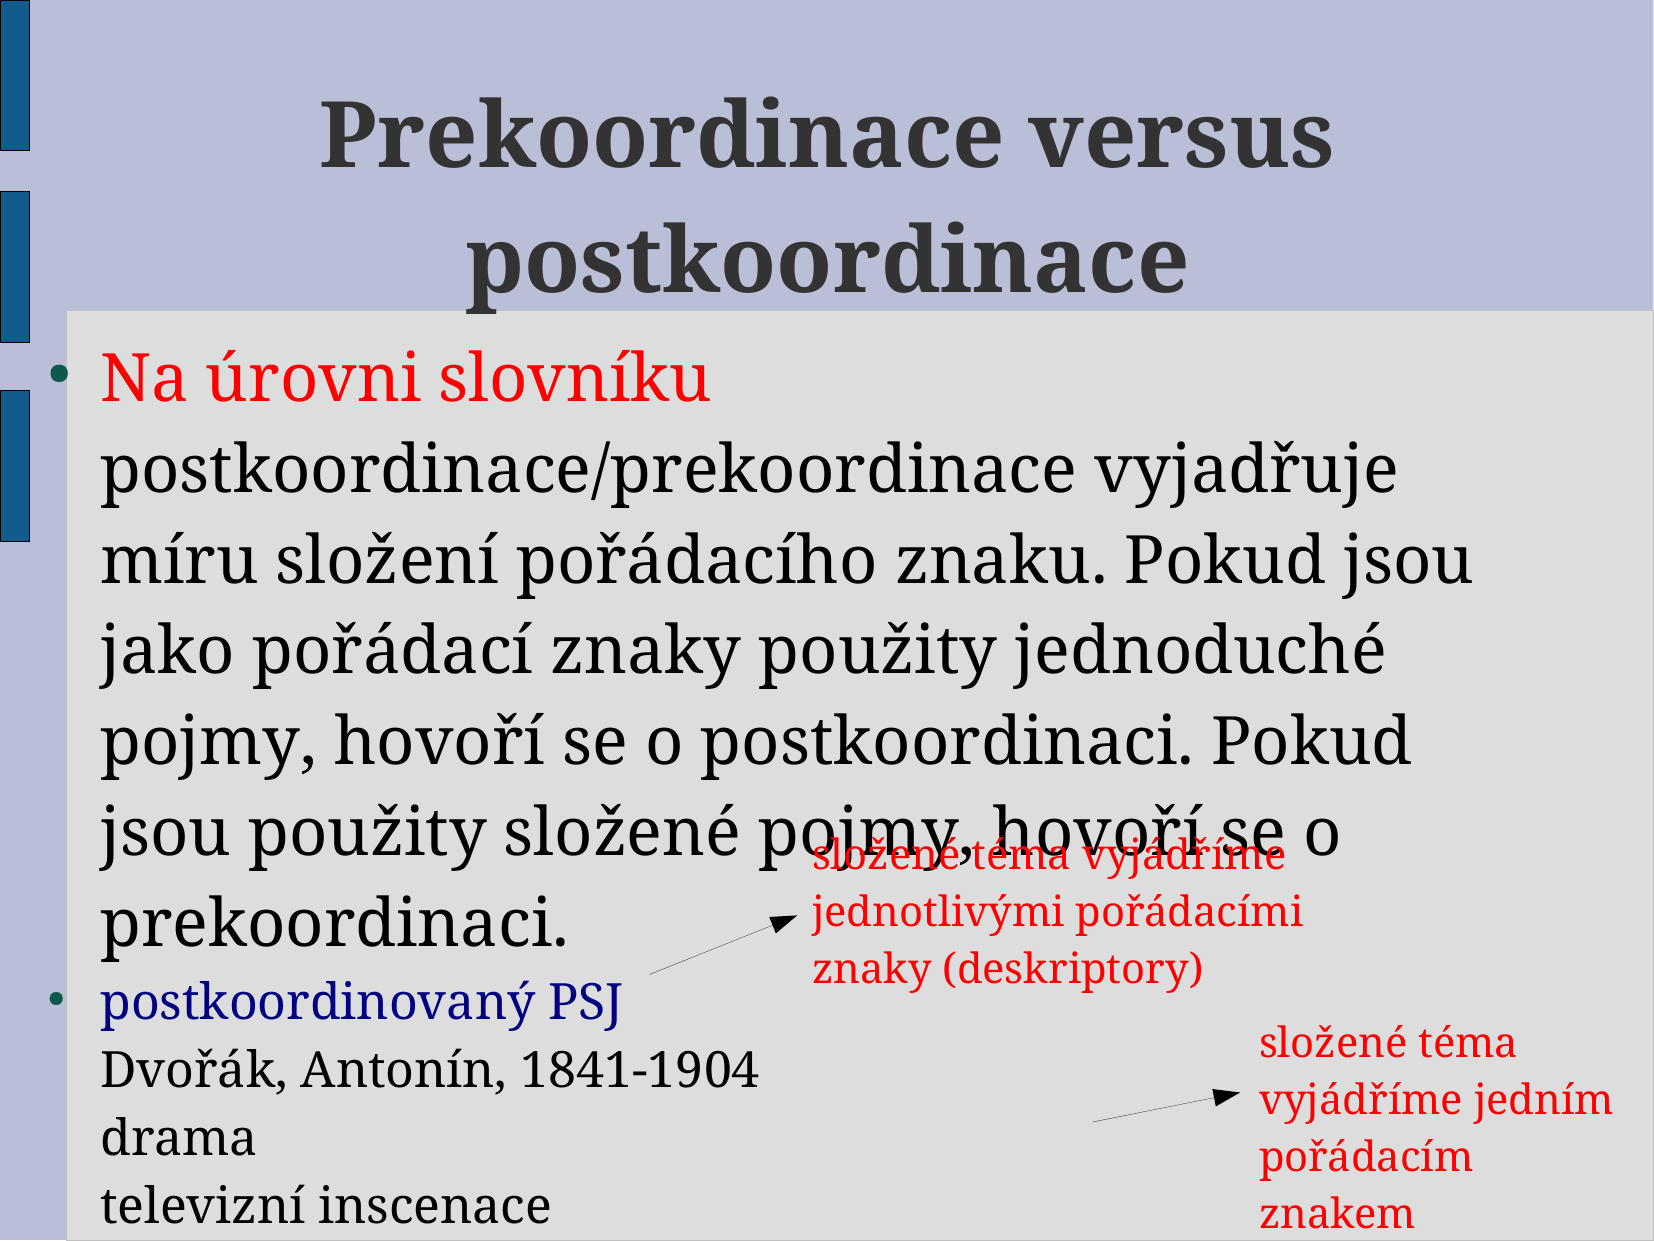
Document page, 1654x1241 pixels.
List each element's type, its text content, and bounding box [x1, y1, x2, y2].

text_box složené téma vyjádříme jednotlivými pořádacími znaky (deskriptory) [797, 816, 1418, 975]
text_box složené téma vyjádříme jedním pořádacím znakem (předmětové heslo) [1244, 1005, 1654, 1211]
list Na úrovni slovníku postkoordinace/prekoordinace vyjadřuje míru složení pořádacího znaku. Pokud jsou jako pořádací znaky použity jednoduché pojmy, hovoří se o postkoordinaci. Pokud jsou použity složené pojmy, hovoří se o prekoordinaci. postkoordinovaný PSJ Dvořák, Antonín, 1841-1904 drama televizní inscenace bibliografie prekoordinovaný PSJ Dvořák, Antonín – hry divadelní a televizní – bibliografie (dramatik) [29, 330, 1560, 1241]
title Prekoordinace versus postkoordinace [121, 90, 1534, 299]
